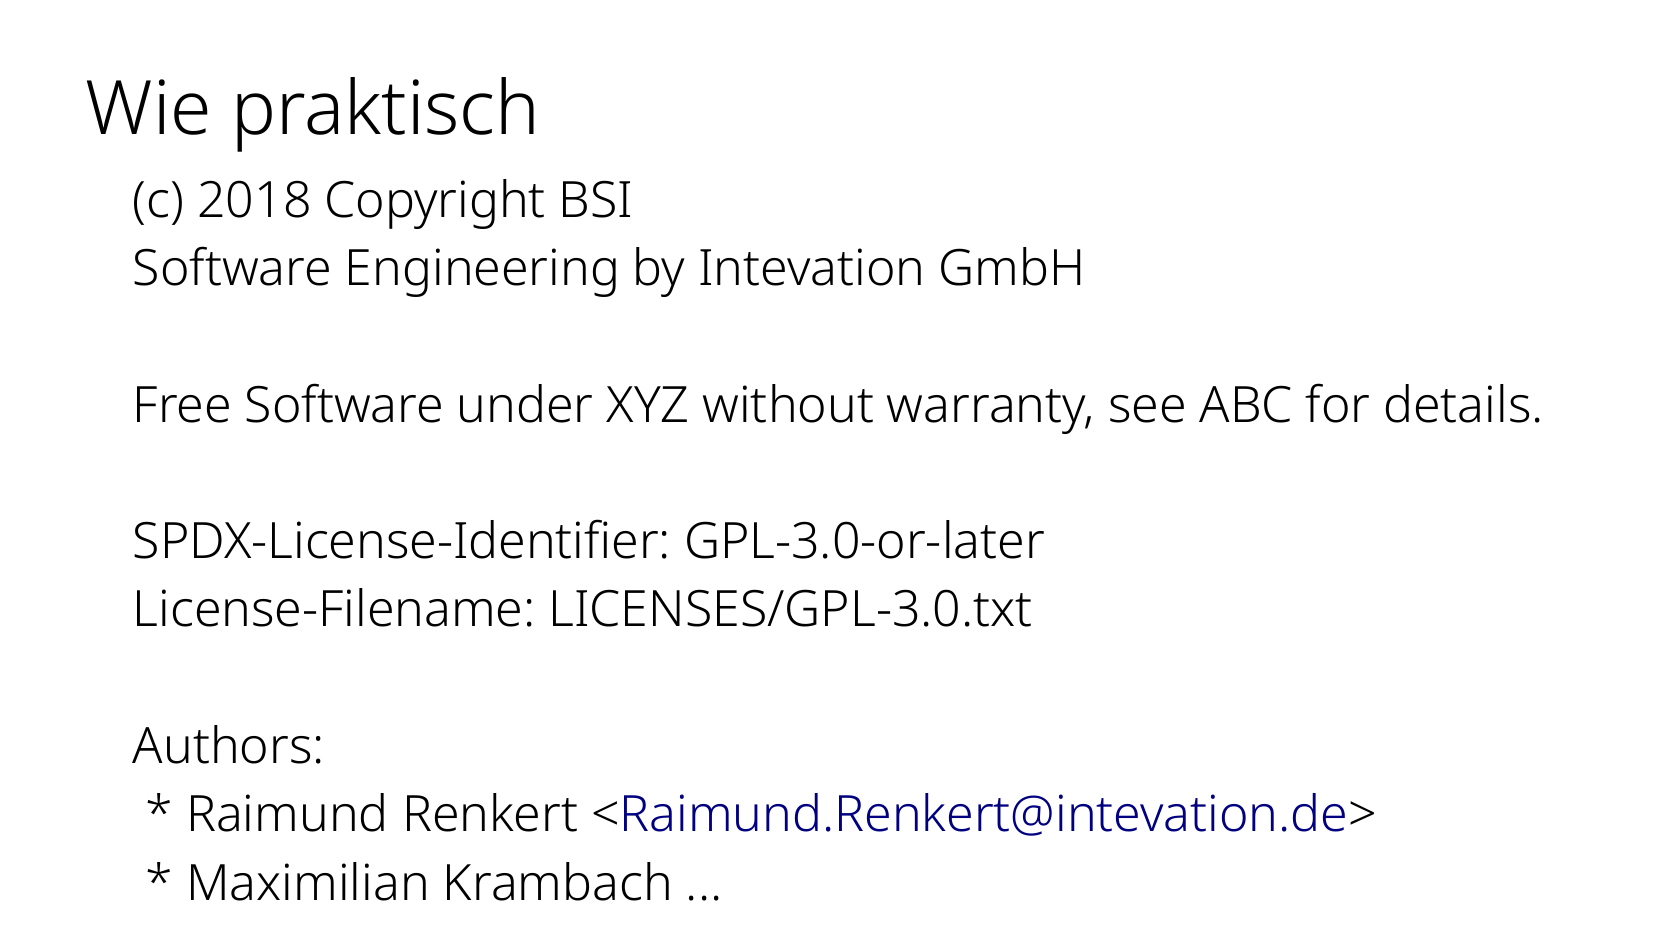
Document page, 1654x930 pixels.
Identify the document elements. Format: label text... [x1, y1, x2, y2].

text_box Wie praktisch [71, 47, 1536, 161]
text_box (c) 2018 Copyright BSI Software Engineering by Intevation GmbH Free Software under XYZ without warranty, see ABC for details. SPDX-License-Identifier: GPL-3.0-or-later License-Filename: LICENSES/GPL-3.0.txt Authors: * Raimund Renkert <Raimund.Renkert@intevation.de> * Maximilian Krambach ... [118, 156, 1583, 910]
